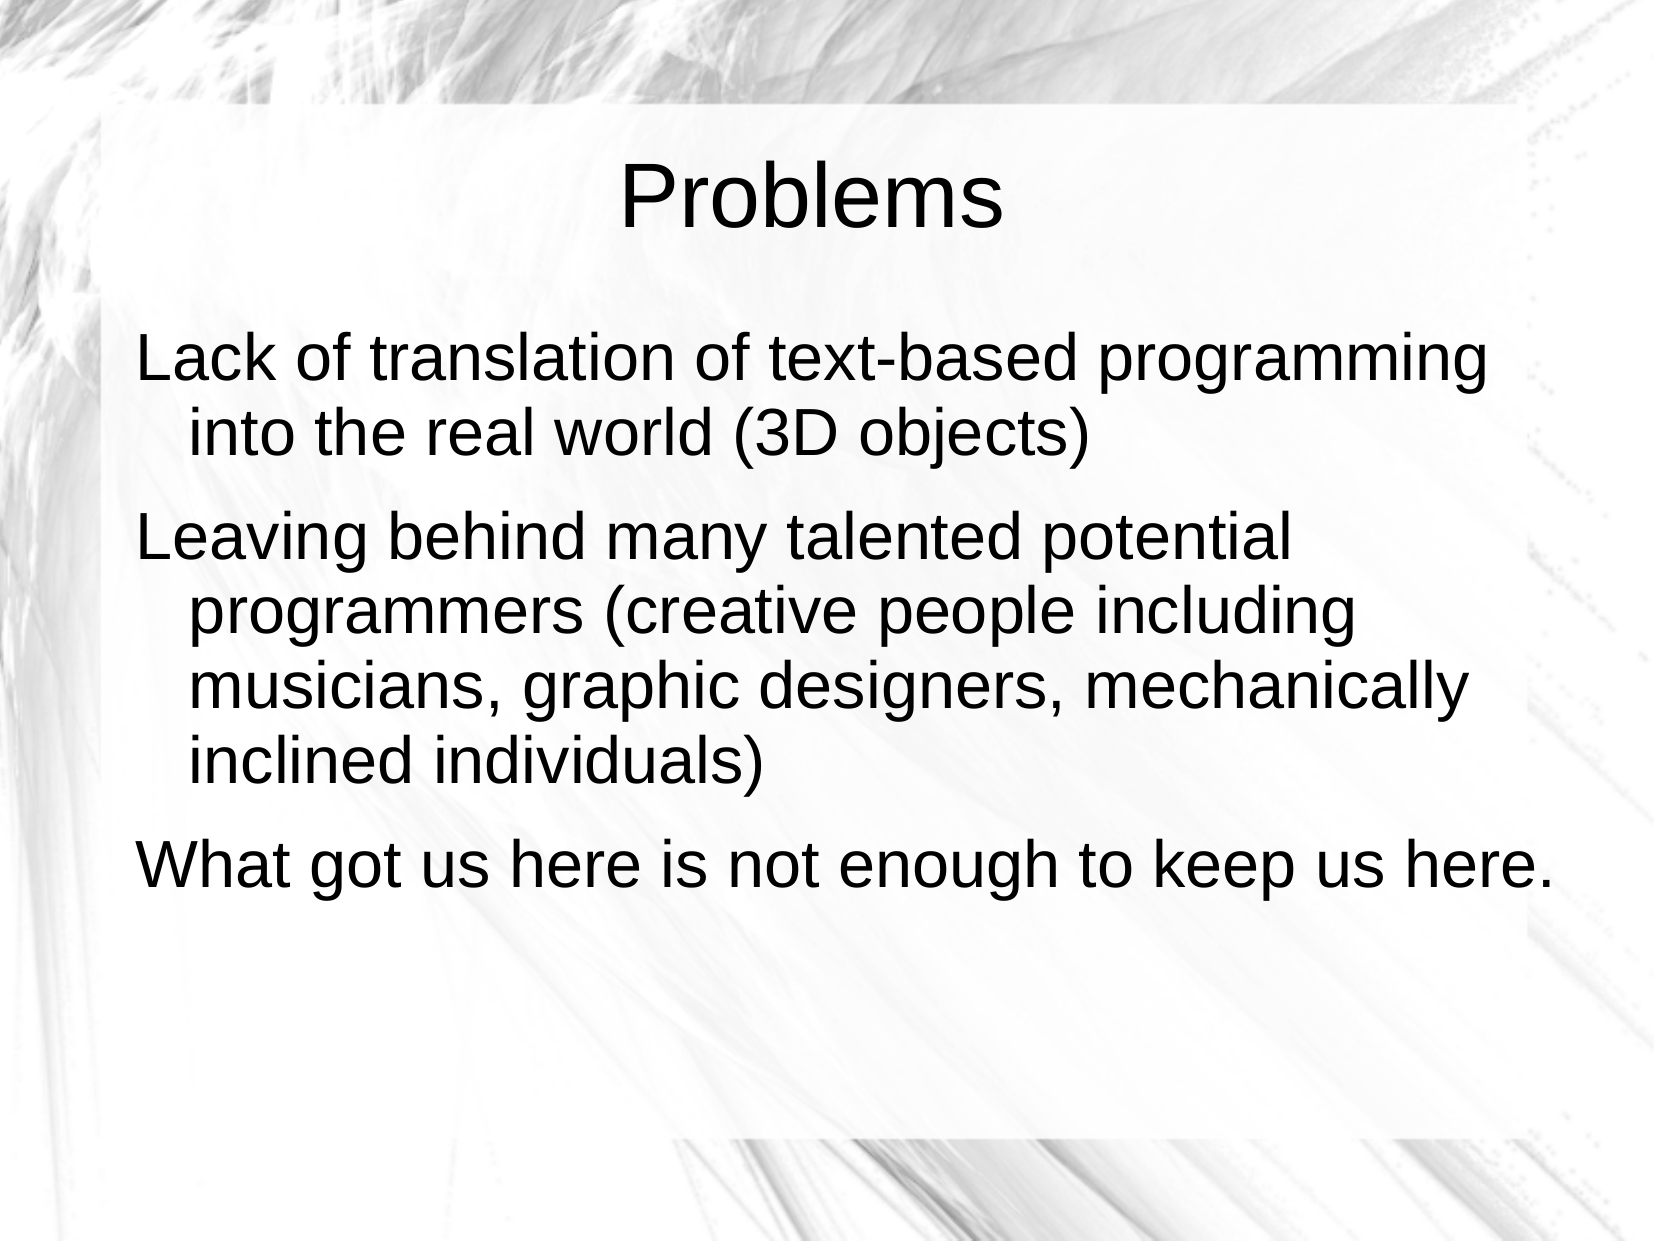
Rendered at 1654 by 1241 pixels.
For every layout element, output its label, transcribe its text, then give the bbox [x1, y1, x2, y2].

list Lack of translation of text-based programming into the real world (3D objects) Leaving behind many talented potential programmers (creative people including musicians, graphic designers, mechanically inclined individuals) What got us here is not enough to keep us here. [118, 319, 1571, 961]
title Problems [118, 119, 1506, 273]
picture [0, 0, 1654, 1241]
